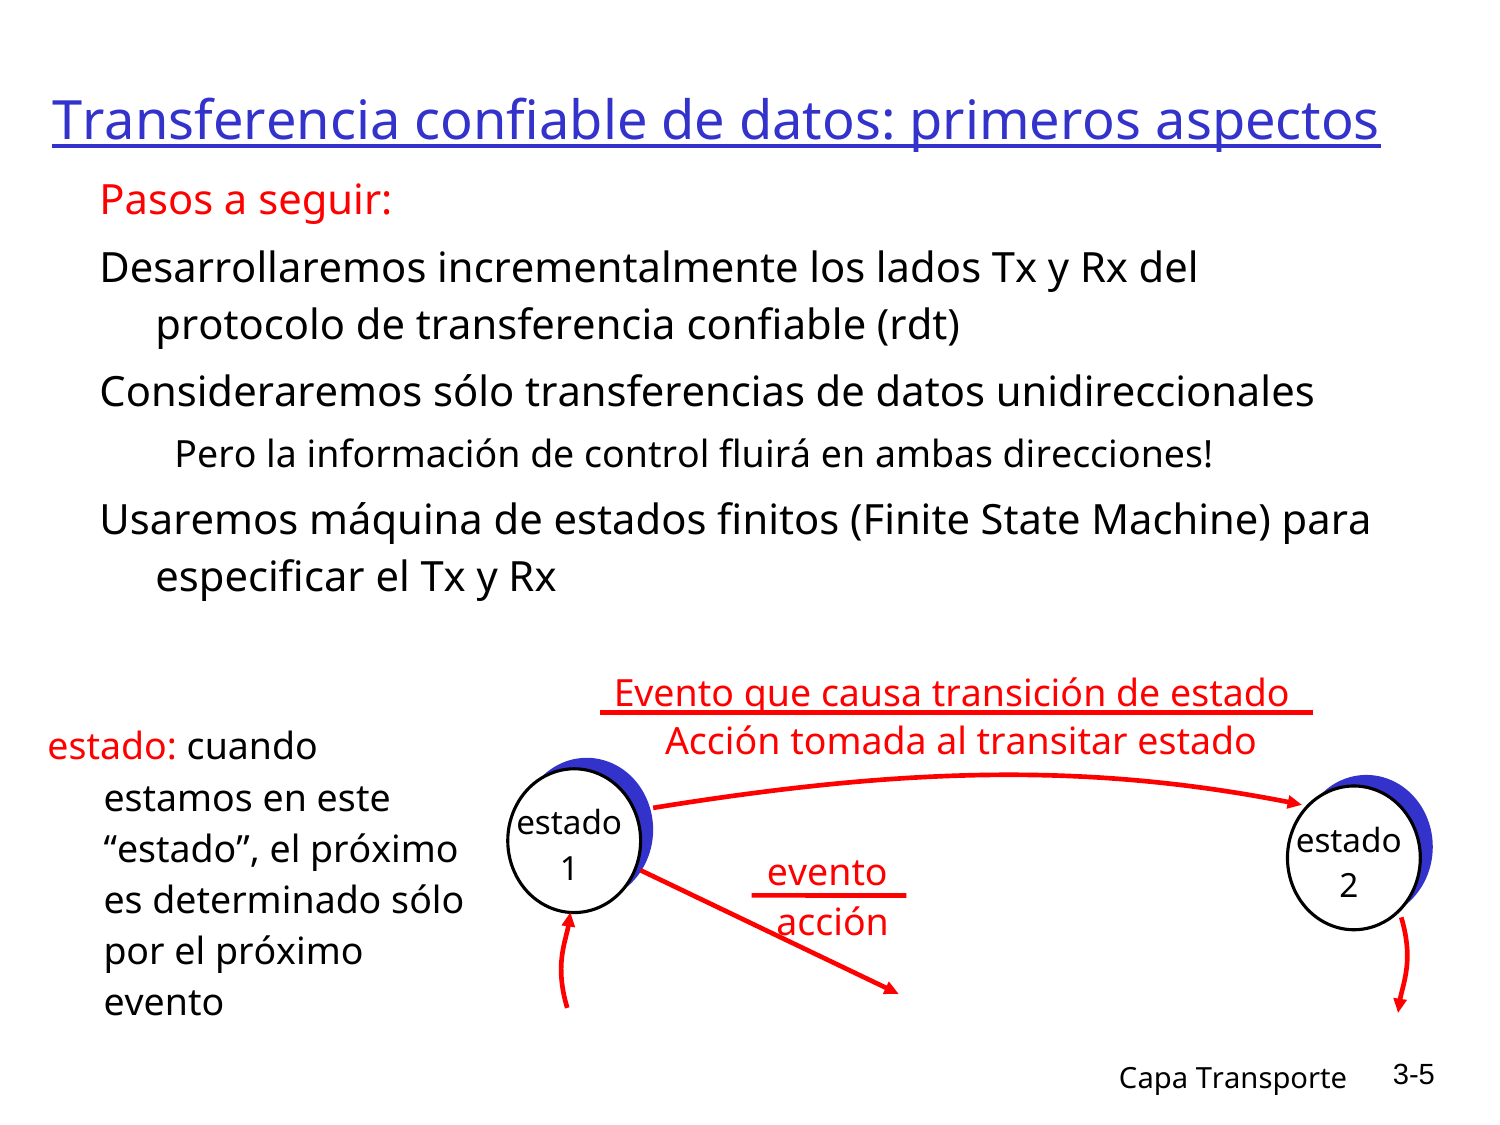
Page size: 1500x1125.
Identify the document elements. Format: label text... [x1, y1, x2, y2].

text_box Evento que causa transición de estado [598, 658, 1306, 725]
text_box [1313, 915, 1395, 930]
text_box [1305, 774, 1433, 894]
text_box acción [761, 887, 905, 893]
text_box acción [761, 898, 905, 955]
text_box estado 2 [1281, 809, 1417, 915]
text_box estado: cuando estamos en este “estado”, el próximo es determinado sólo por el próximo evento [32, 712, 488, 1050]
list Pasos a seguir: Desarrollaremos incrementalmente los lados Tx y Rx del protocolo de transferencia confiable (rdt)‏ Consideraremos sólo transferencias de datos unidireccionales Pero la información de control fluirá en ambas direcciones! Usaremos máquina de estados finitos (Finite State Machine) para especificar el Tx y Rx [84, 162, 1388, 676]
text_box Acción tomada al transitar estado [650, 715, 1273, 774]
text_box [526, 757, 654, 876]
text_box evento [751, 837, 903, 893]
text_box [534, 898, 615, 913]
title Transferencia confiable de datos: primeros aspectos [37, 24, 1476, 213]
text_box estado 1 [501, 791, 638, 898]
text_box Acción tomada al transitar estado [650, 706, 1273, 710]
